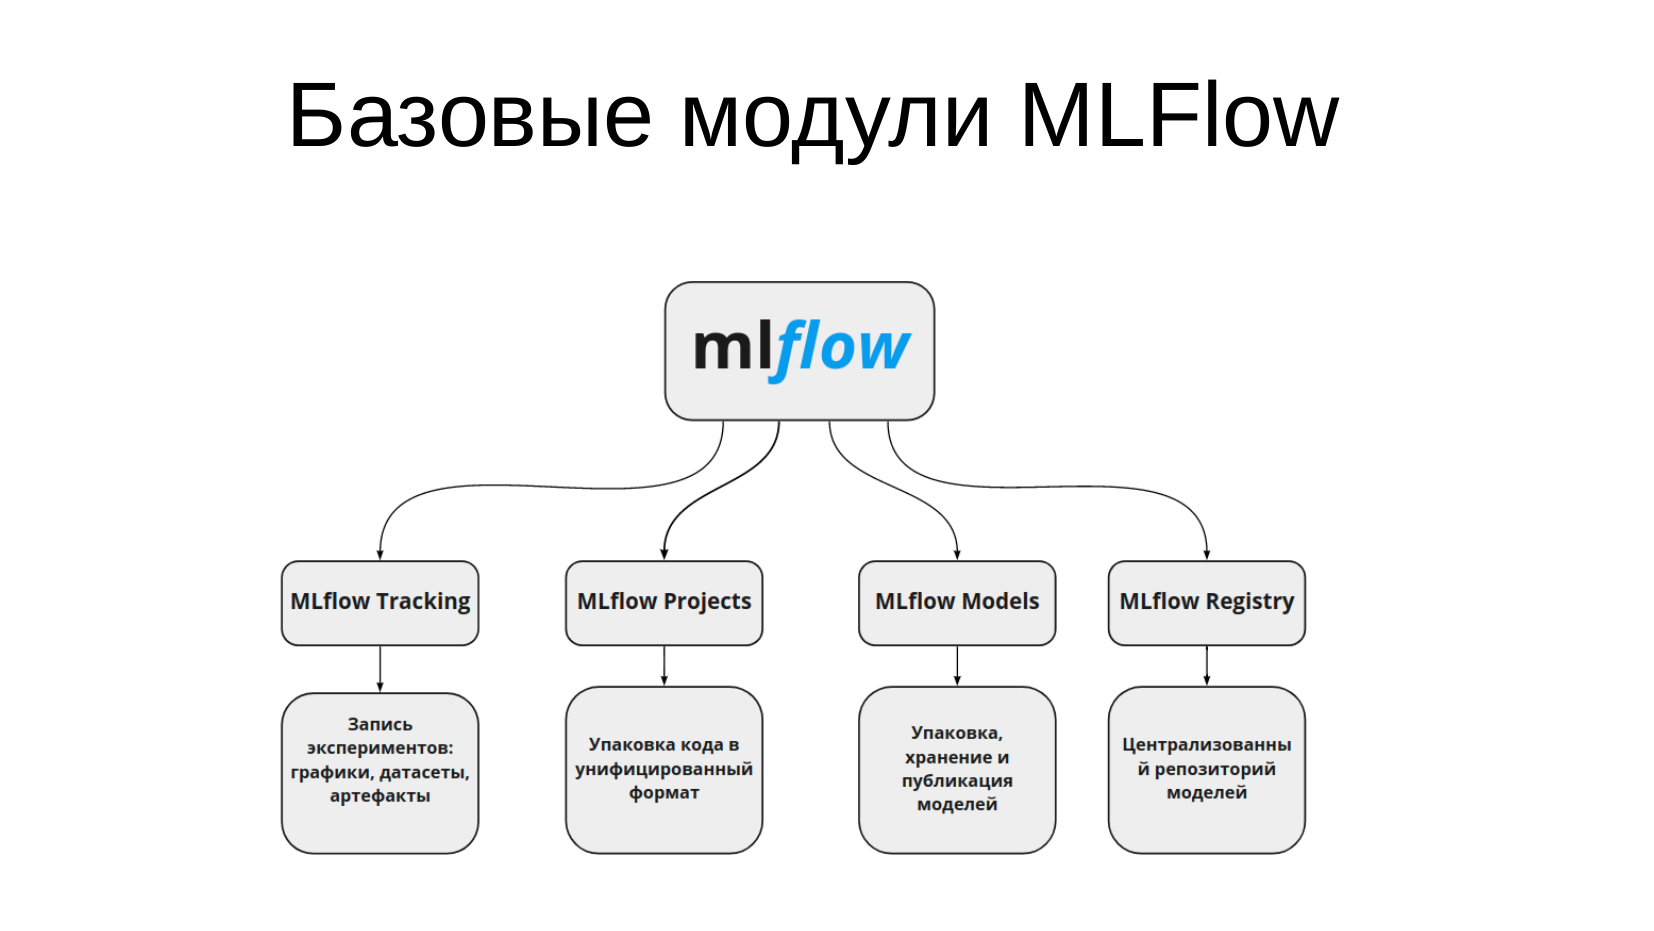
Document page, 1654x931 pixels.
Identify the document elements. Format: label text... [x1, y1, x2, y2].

picture [236, 180, 1359, 921]
title Базовые модули MLFlow [82, 37, 1571, 193]
